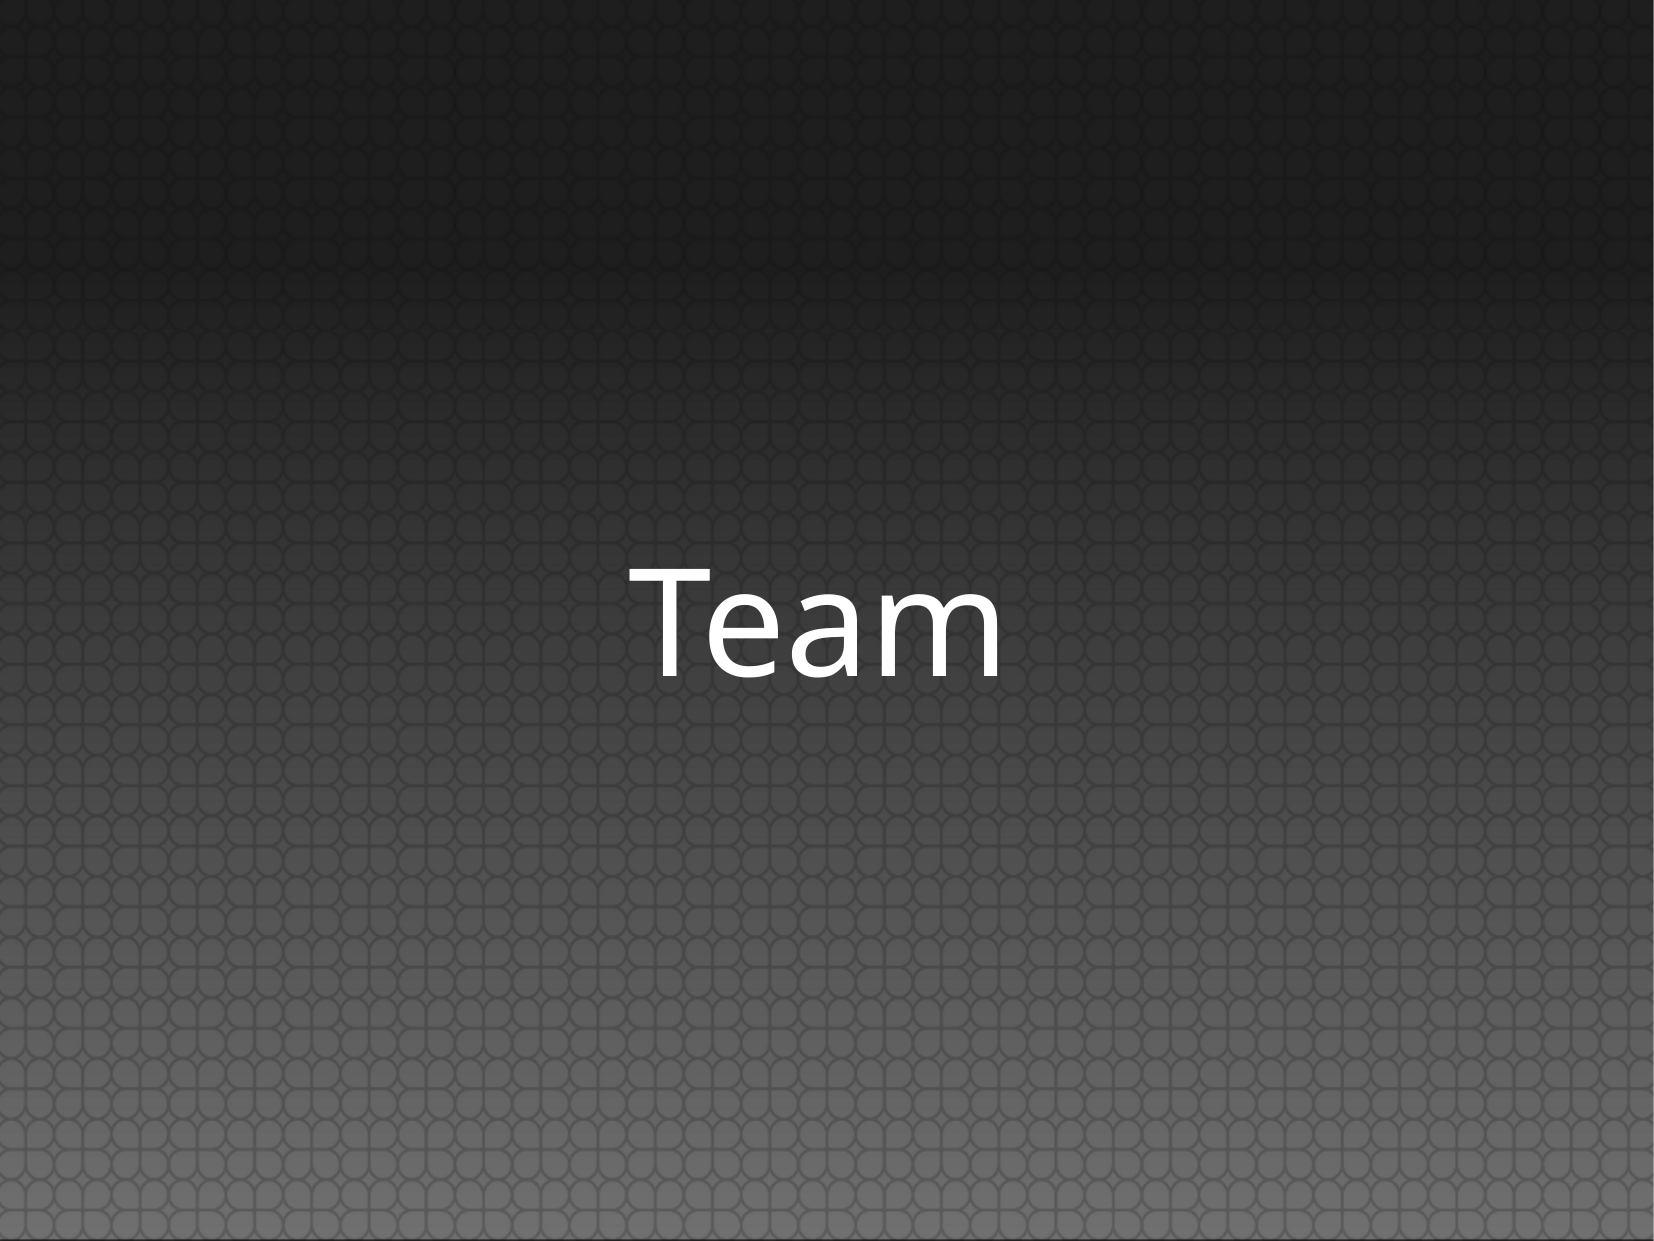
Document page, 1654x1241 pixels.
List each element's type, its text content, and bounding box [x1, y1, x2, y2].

picture [0, 0, 1654, 1241]
title Team [75, 525, 1564, 713]
